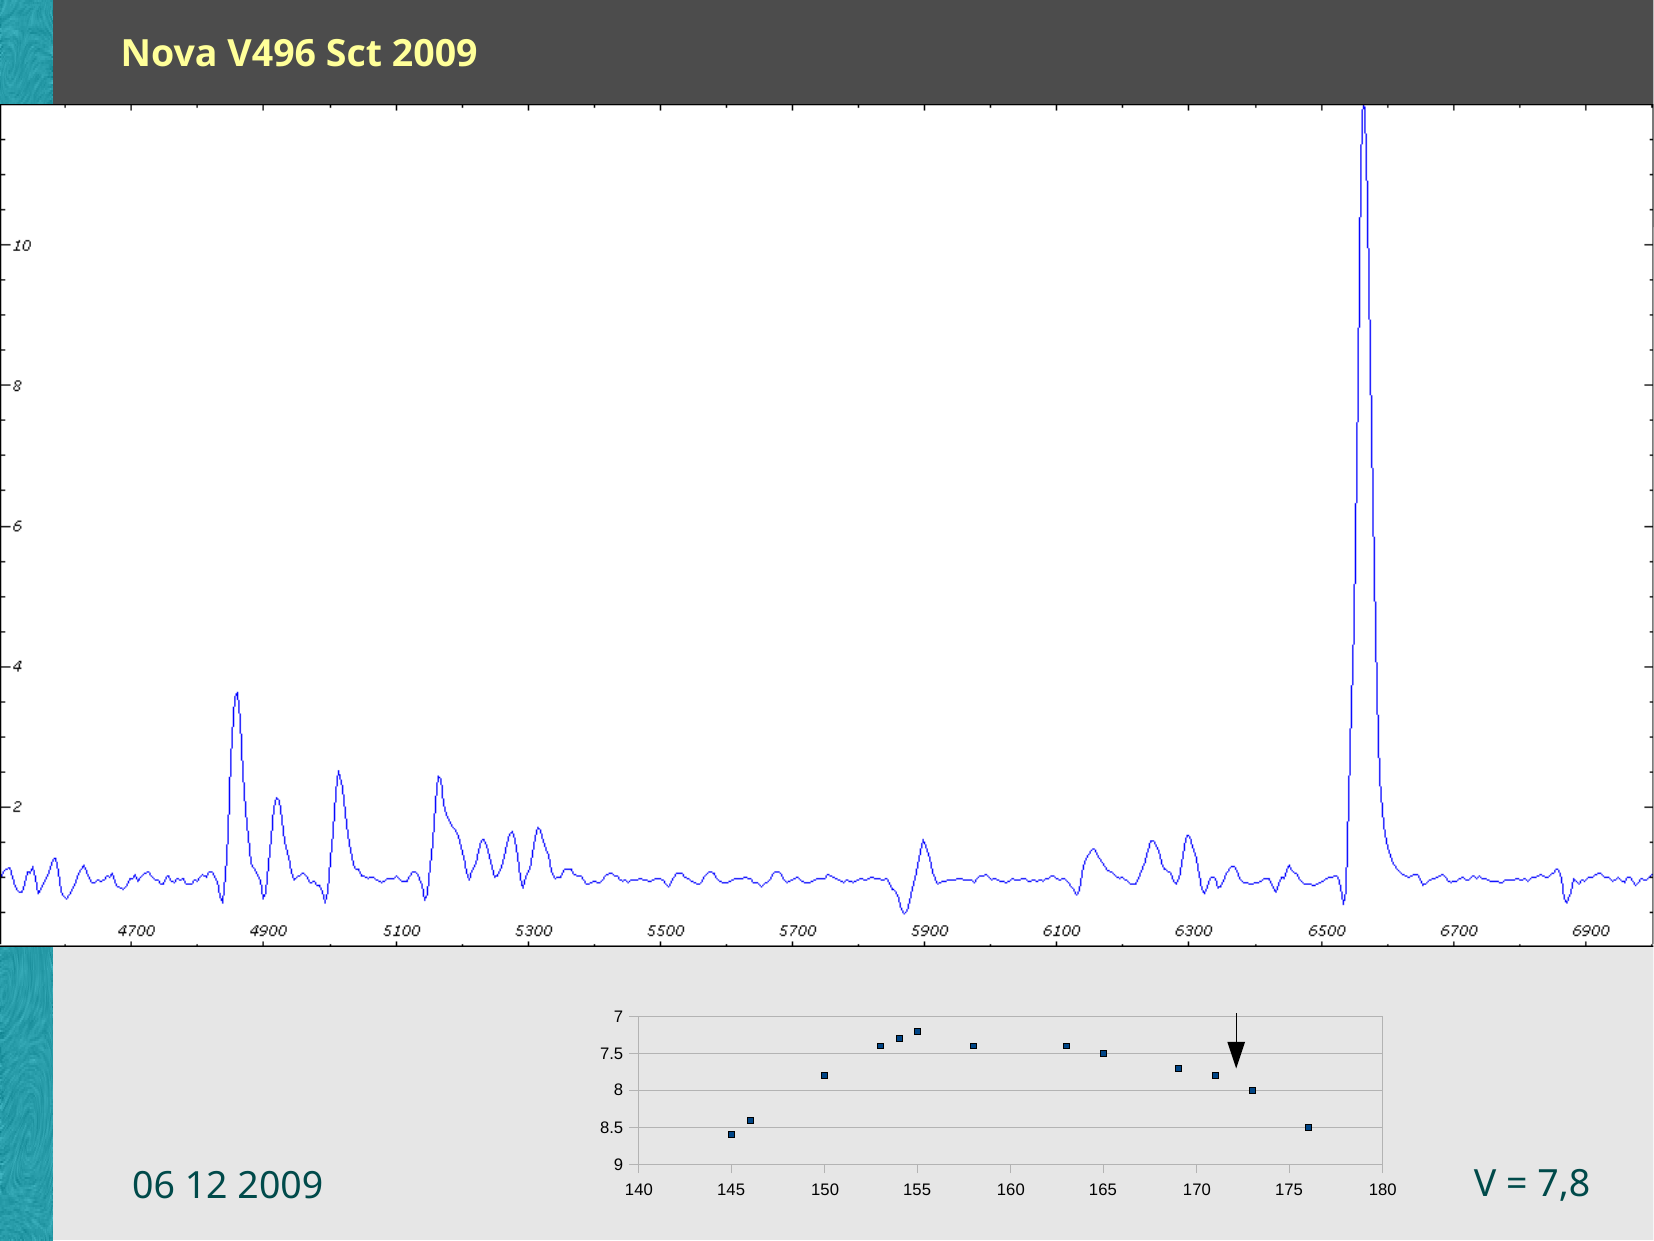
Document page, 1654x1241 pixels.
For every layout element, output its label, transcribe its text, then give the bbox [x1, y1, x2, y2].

text_box 06 12 2009 [117, 1151, 372, 1219]
picture [600, 1005, 1399, 1203]
picture [0, 0, 1654, 1241]
text_box V = 7,8 [1459, 1148, 1631, 1217]
text_box Nova V496 Sct 2009 [105, 19, 596, 87]
